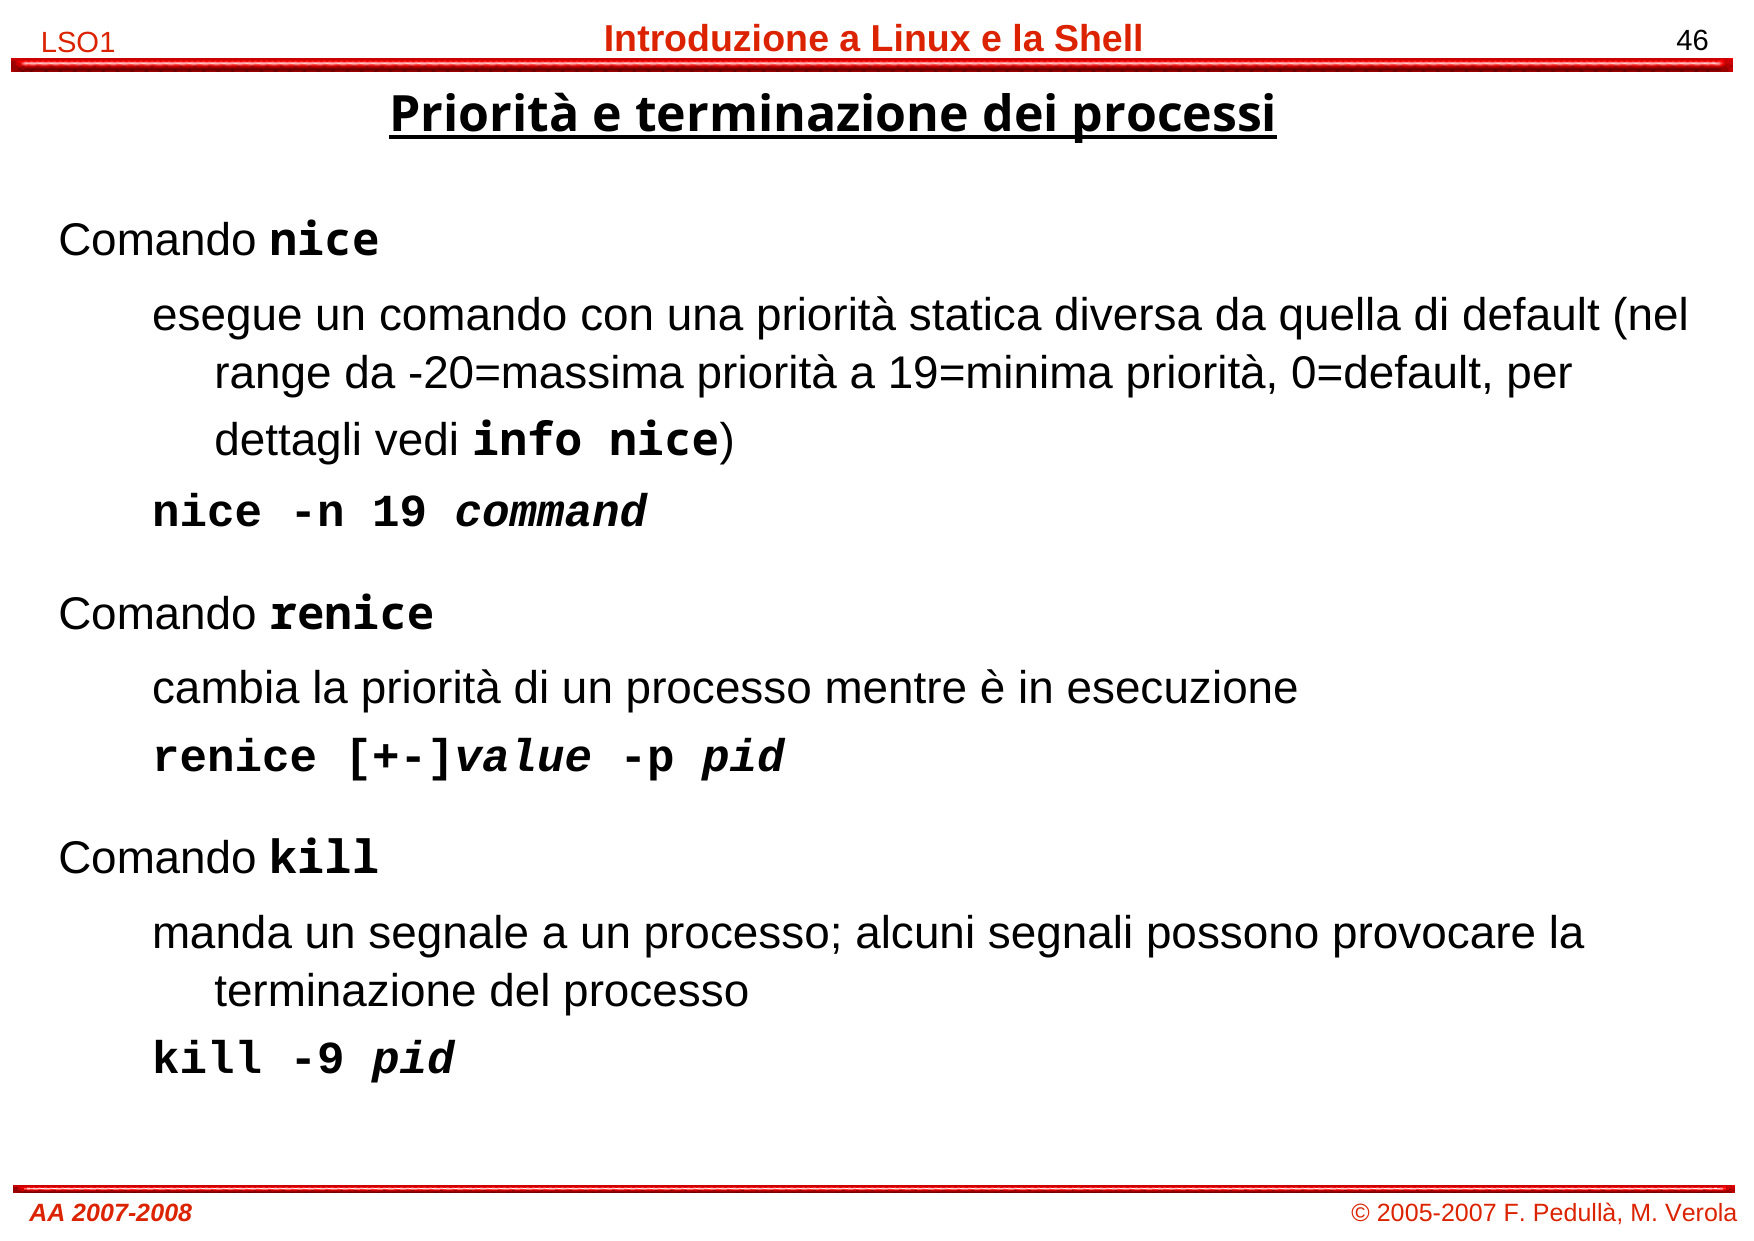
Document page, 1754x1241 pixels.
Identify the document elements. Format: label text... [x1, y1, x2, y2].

list Comando nice esegue un comando con una priorità statica diversa da quella di default (nel range da -20=massima priorità a 19=minima priorità, 0=default, per dettagli vedi info nice) nice -n 19 command Comando renice cambia la priorità di un processo mentre è in esecuzione renice [+-]value -p pid Comando kill manda un segnale a un processo; alcuni segnali possono provocare la terminazione del processo kill -9 pid [58, 206, 1696, 1056]
title Priorità e terminazione dei processi [389, 66, 1364, 162]
picture [11, 58, 1733, 72]
picture [13, 1185, 1735, 1193]
